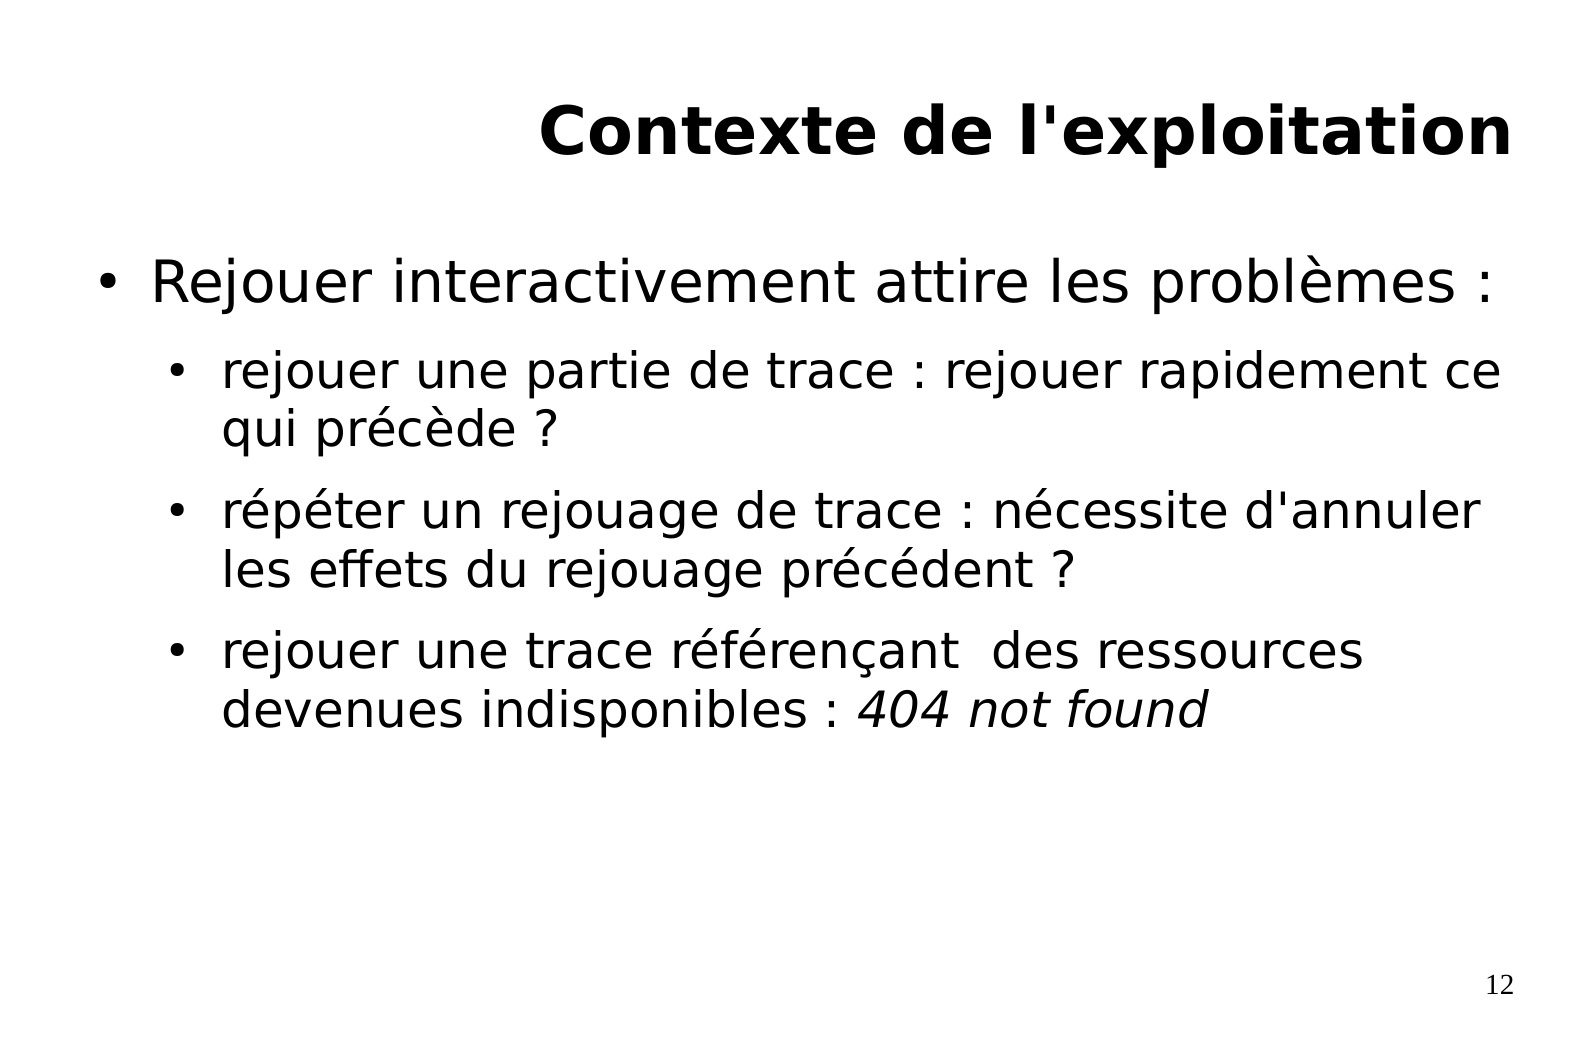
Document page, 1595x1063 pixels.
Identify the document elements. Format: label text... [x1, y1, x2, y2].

list Rejouer interactivement attire les problèmes : rejouer une partie de trace : rejouer rapidement ce qui précède ? répéter un rejouage de trace : nécessite d'annuler les effets du rejouage précédent ? rejouer une trace référençant des ressources devenues indisponibles : 404 not found [79, 248, 1515, 951]
title Contexte de l'exploitation [79, 49, 1515, 213]
